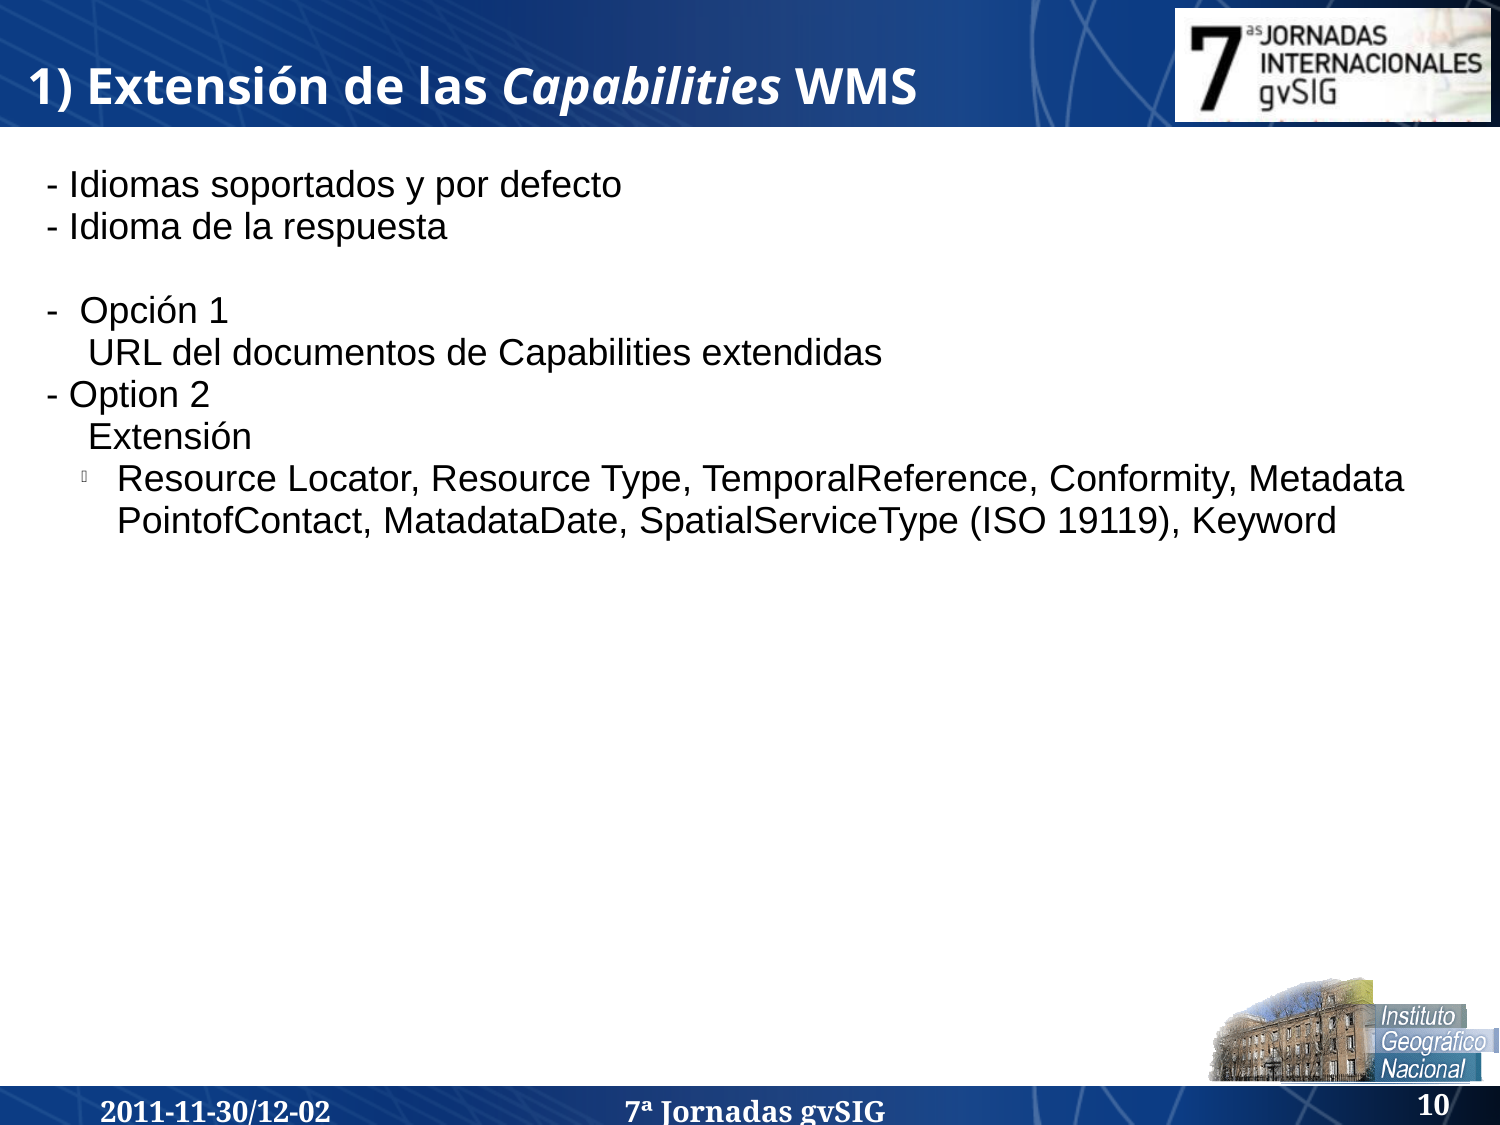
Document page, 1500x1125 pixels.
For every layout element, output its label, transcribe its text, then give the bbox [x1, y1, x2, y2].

picture [0, 0, 1500, 127]
picture [0, 968, 1500, 1125]
text_box - Idiomas soportados y por defecto - Idioma de la respuesta - Opción 1 URL del documentos de Capabilities extendidas - Option 2 Extensión Resource Locator, Resource Type, TemporalReference, Conformity, Metadata PointofContact, MatadataDate, SpatialServiceType (ISO 19119), Keyword [31, 156, 1465, 973]
text_box 1) Extensión de las Capabilities WMS [0, 43, 1275, 107]
